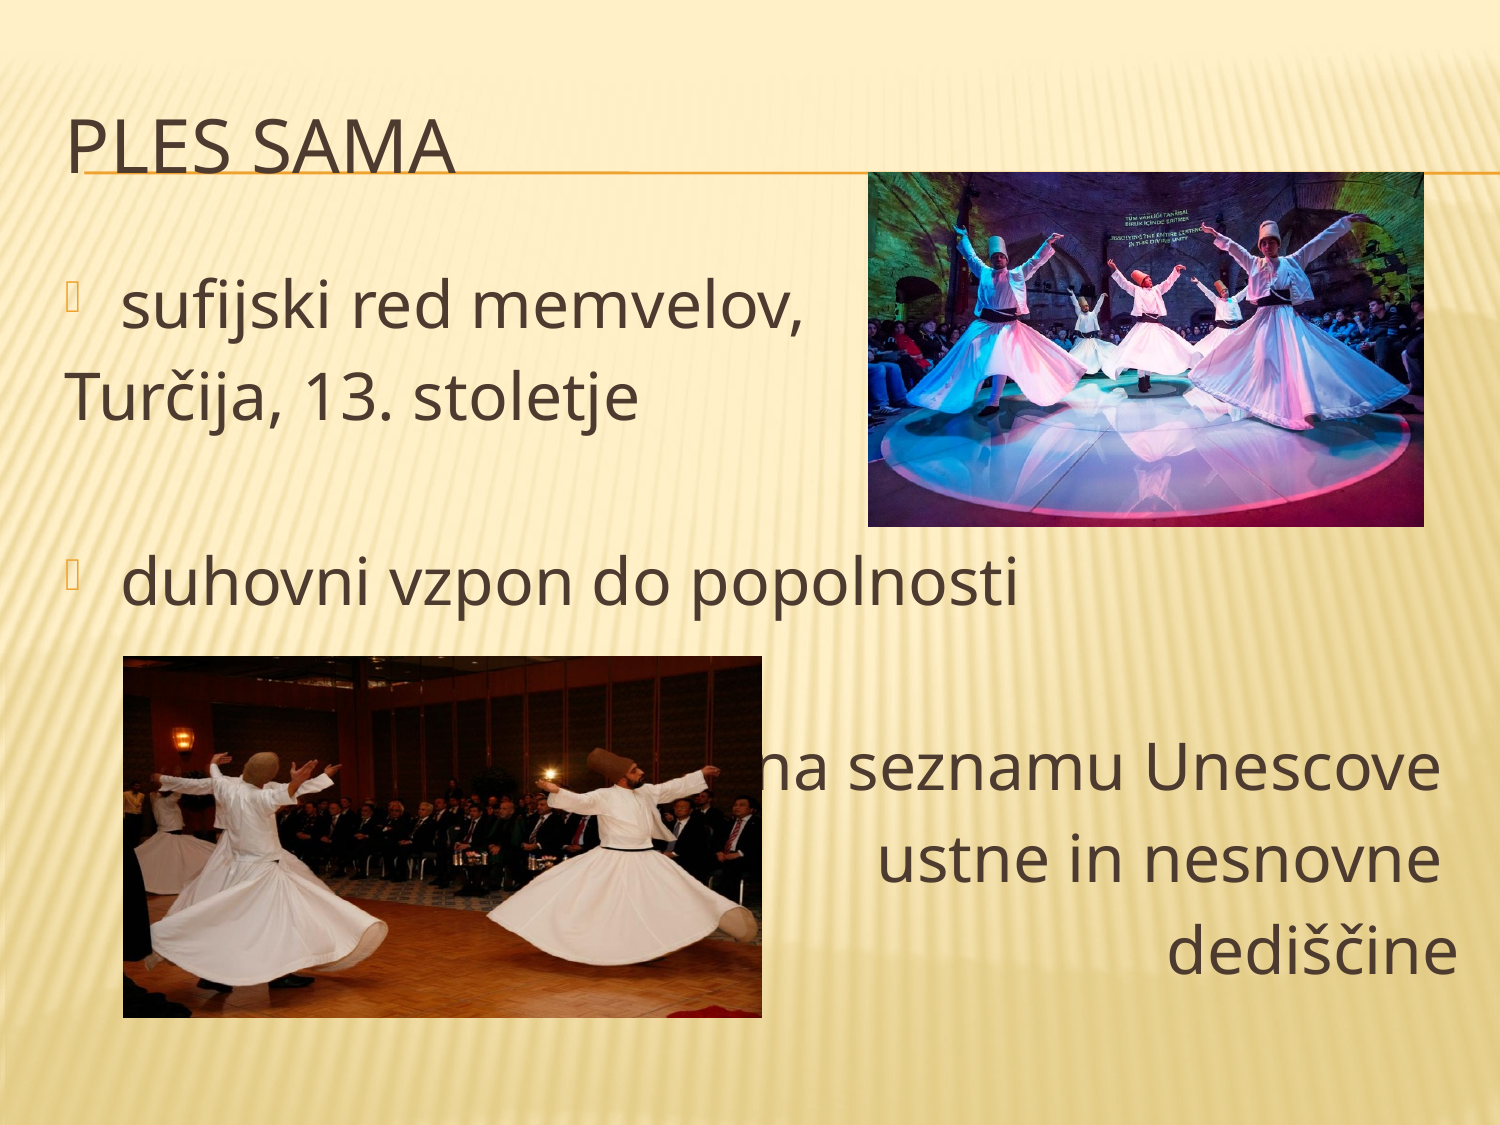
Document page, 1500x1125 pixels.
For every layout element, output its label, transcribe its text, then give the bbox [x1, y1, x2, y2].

title Ples Sama [50, 75, 1475, 213]
list sufijski red memvelov, Turčija, 13. stoletje duhovni vzpon do popolnosti na seznamu Unescove ustne in nesnovne dediščine [50, 254, 1475, 998]
picture [0, 0, 1500, 1125]
